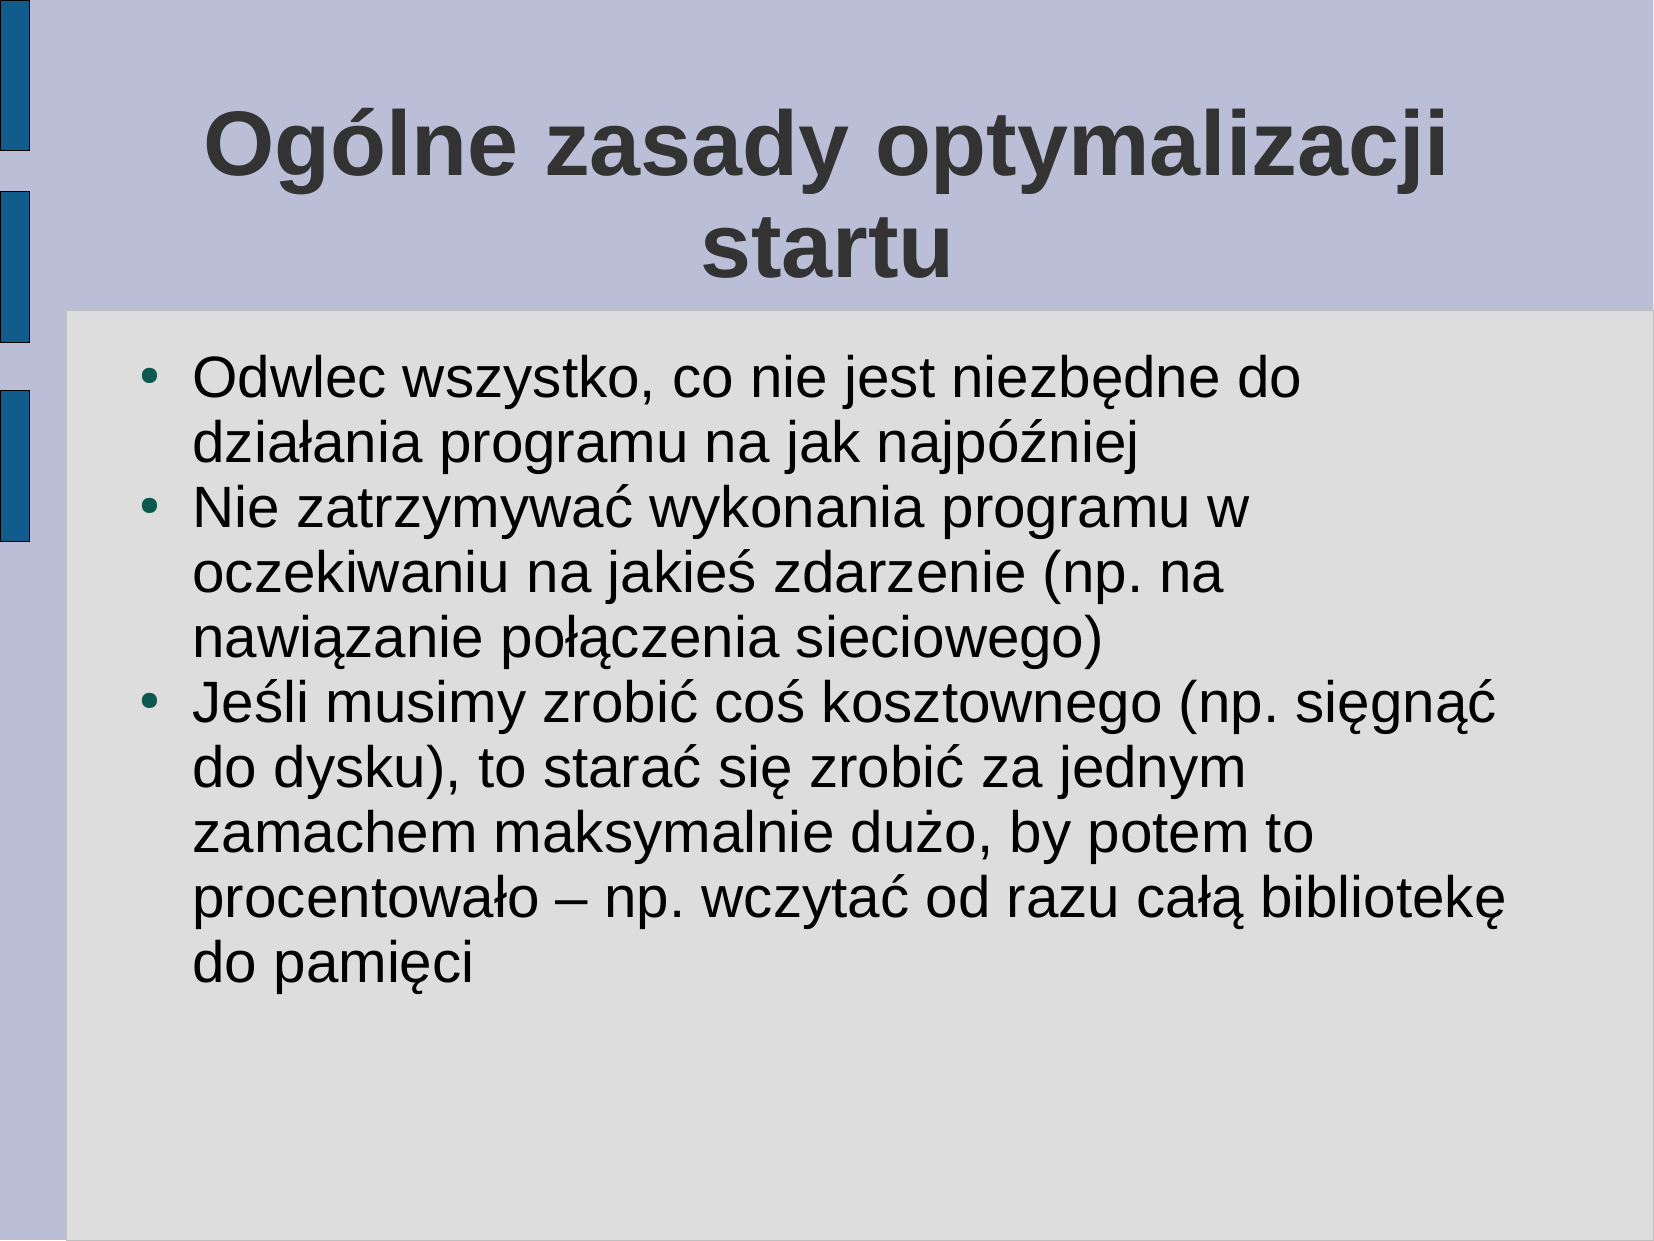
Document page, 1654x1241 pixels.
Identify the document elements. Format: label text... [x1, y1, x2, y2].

list Odwlec wszystko, co nie jest niezbędne do działania programu na jak najpóźniej Nie zatrzymywać wykonania programu w oczekiwaniu na jakieś zdarzenie (np. na nawiązanie połączenia sieciowego) Jeśli musimy zrobić coś kosztownego (np. sięgnąć do dysku), to starać się zrobić za jednym zamachem maksymalnie dużo, by potem to procentowało – np. wczytać od razu całą bibliotekę do pamięci [121, 344, 1534, 1127]
title Ogólne zasady optymalizacji startu [121, 91, 1534, 299]
